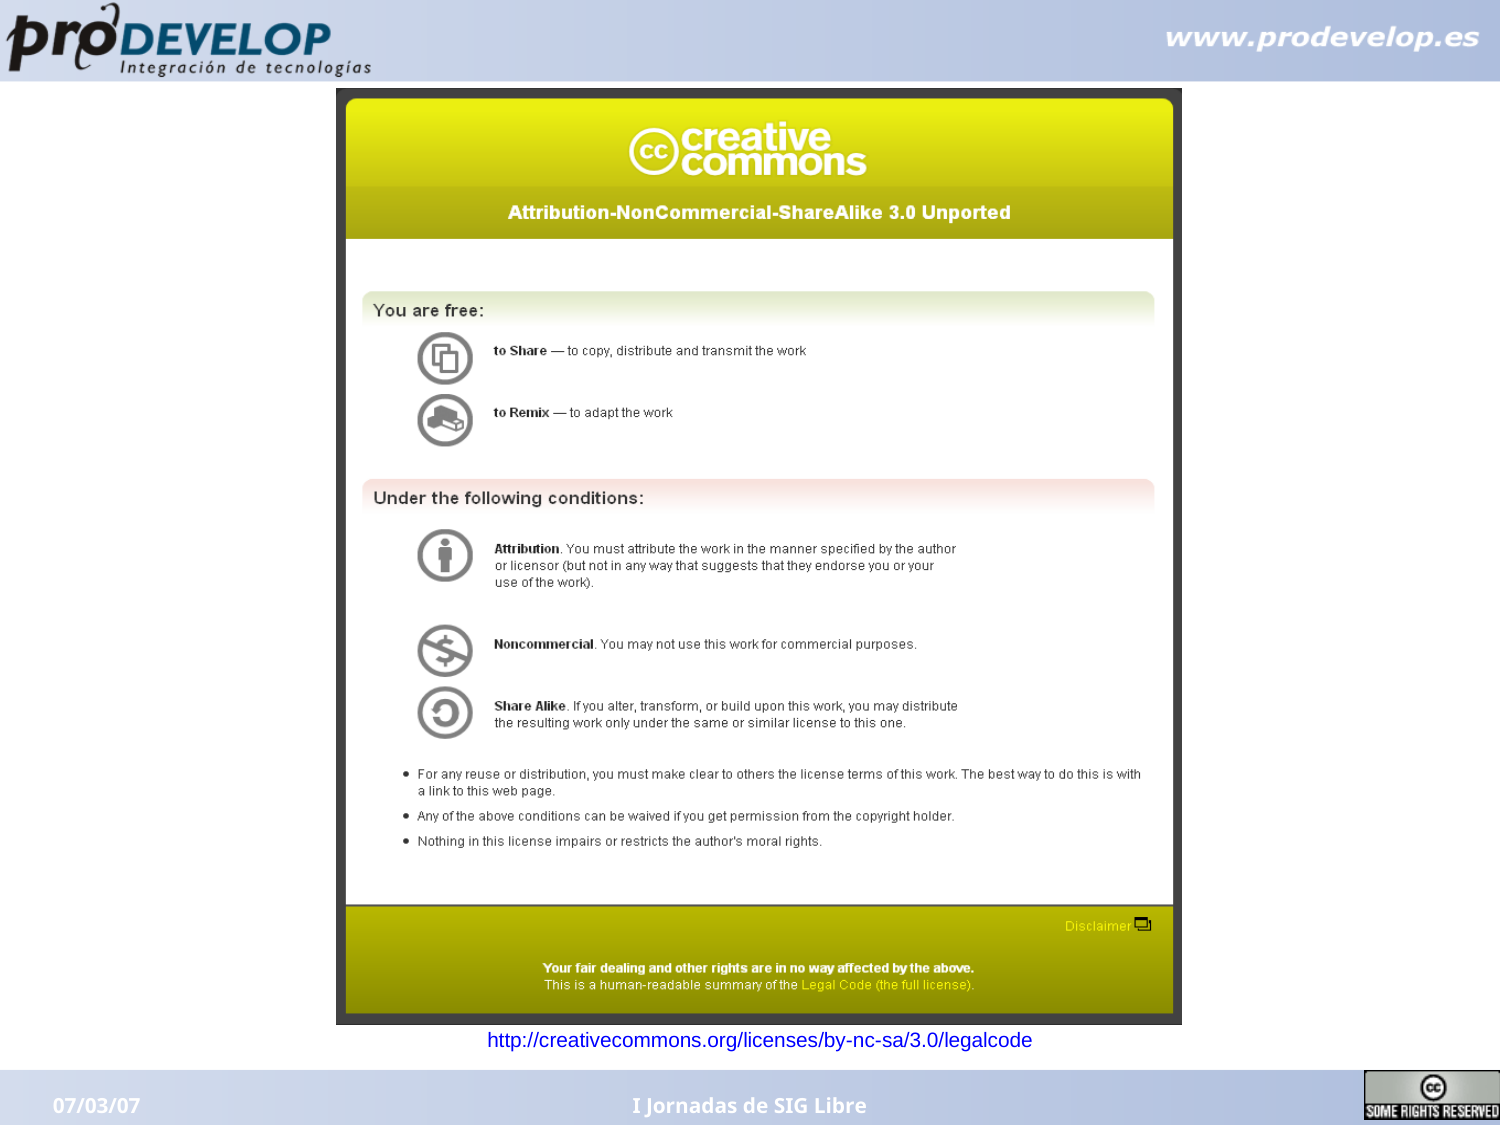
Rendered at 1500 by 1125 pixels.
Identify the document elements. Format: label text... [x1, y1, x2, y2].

picture [0, 0, 1500, 1125]
text_box http://creativecommons.org/licenses/by-nc-sa/3.0/legalcode [472, 1021, 1063, 1060]
